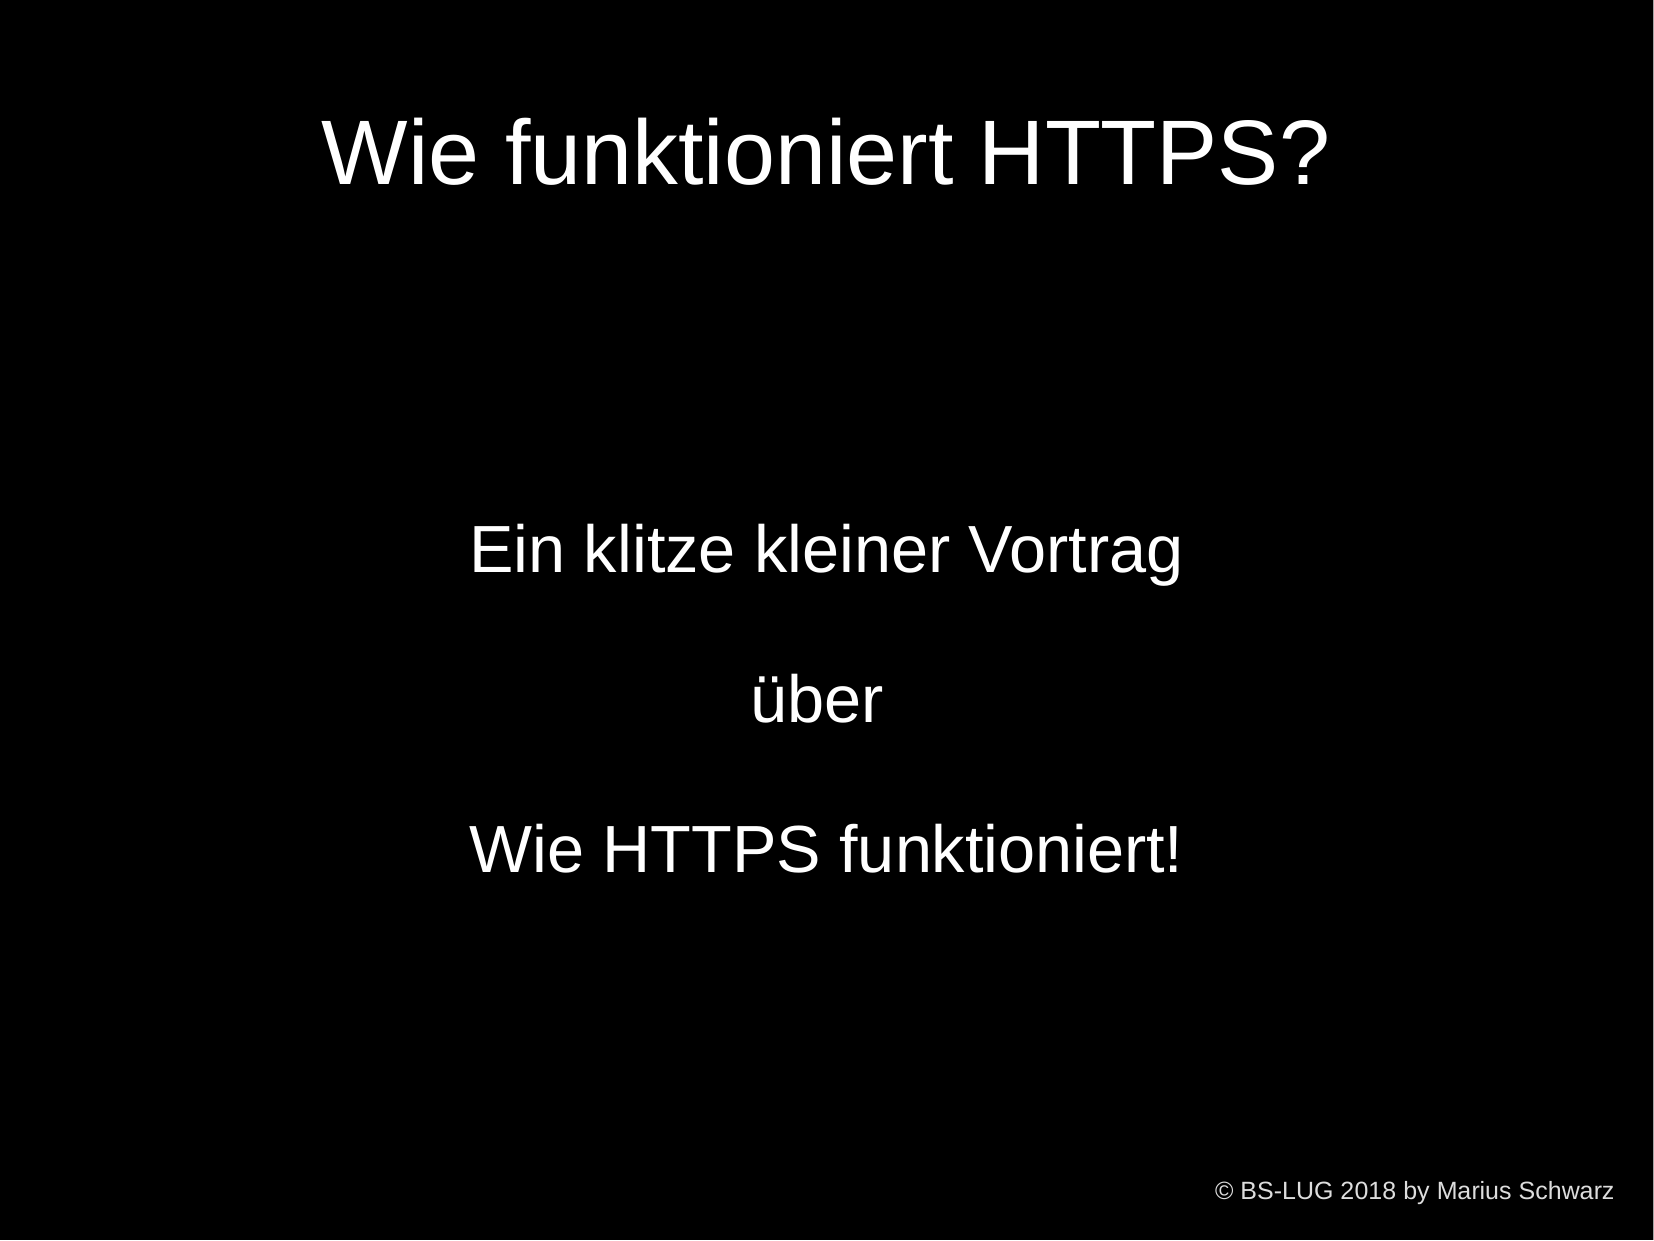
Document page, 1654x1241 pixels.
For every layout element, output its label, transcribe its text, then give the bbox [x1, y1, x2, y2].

text_box © BS-LUG 2018 by Marius Schwarz [1133, 1169, 1630, 1213]
title Wie funktioniert HTTPS? [82, 49, 1571, 257]
subtitle Ein klitze kleiner Vortrag über Wie HTTPS funktioniert! [82, 290, 1571, 1109]
